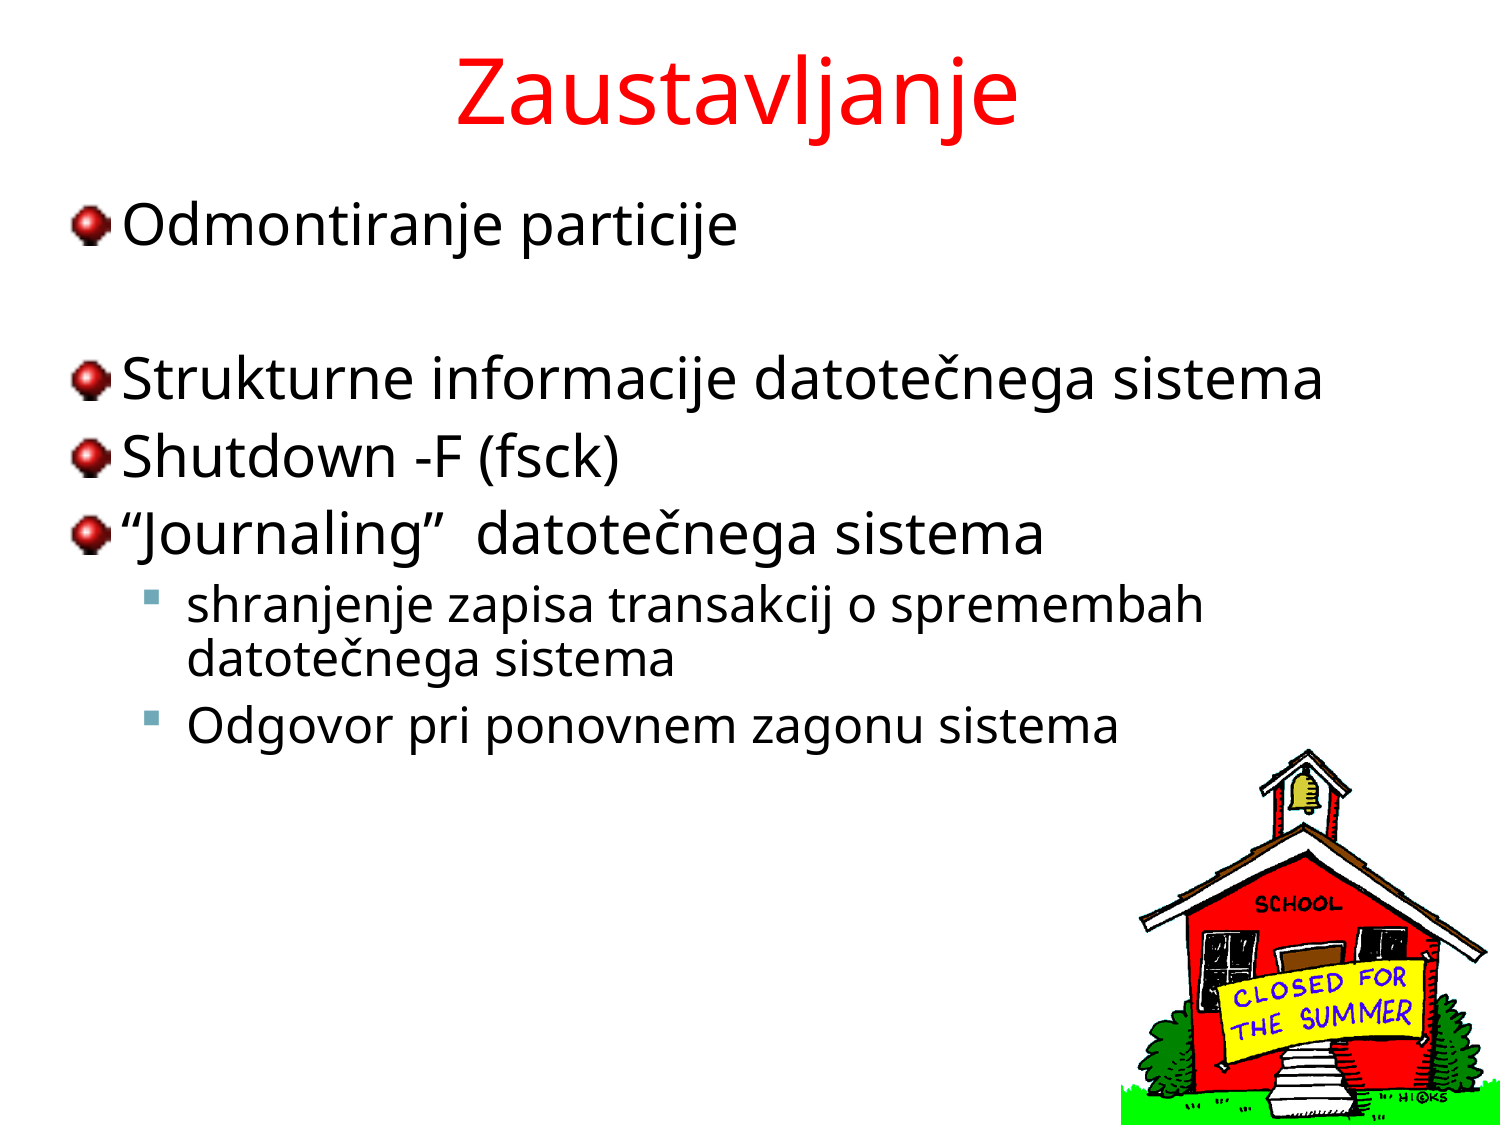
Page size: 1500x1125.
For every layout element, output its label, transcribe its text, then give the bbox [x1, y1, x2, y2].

title Zaustavljanje [50, 24, 1452, 150]
list Odmontiranje particije Strukturne informacije datotečnega sistema Shutdown -F (fsck) “Journaling” datotečnega sistema shranjenje zapisa transakcij o spremembah datotečnega sistema Odgovor pri ponovnem zagonu sistema [50, 187, 1452, 926]
picture [1121, 742, 1500, 1125]
